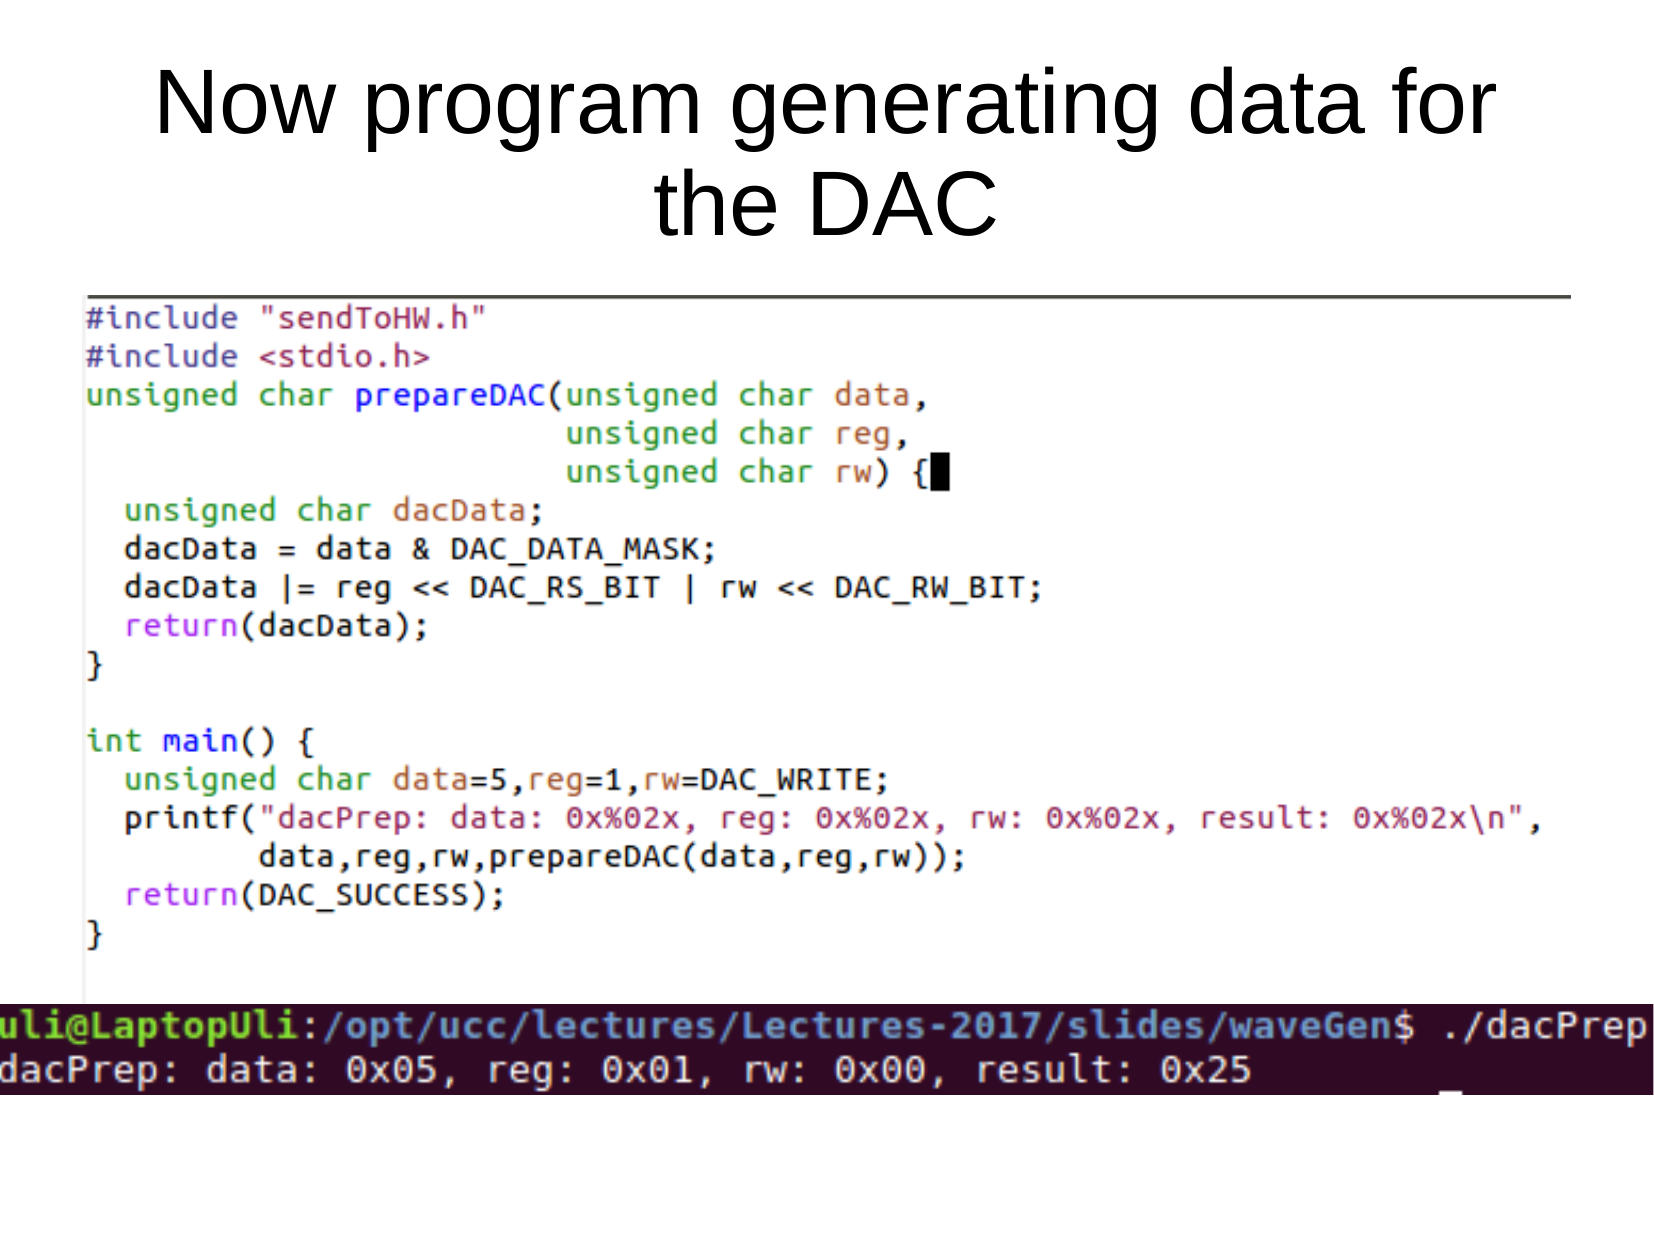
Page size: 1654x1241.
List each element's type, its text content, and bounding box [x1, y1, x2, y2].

picture [0, 295, 1654, 1096]
title Now program generating data for the DAC [82, 49, 1571, 257]
